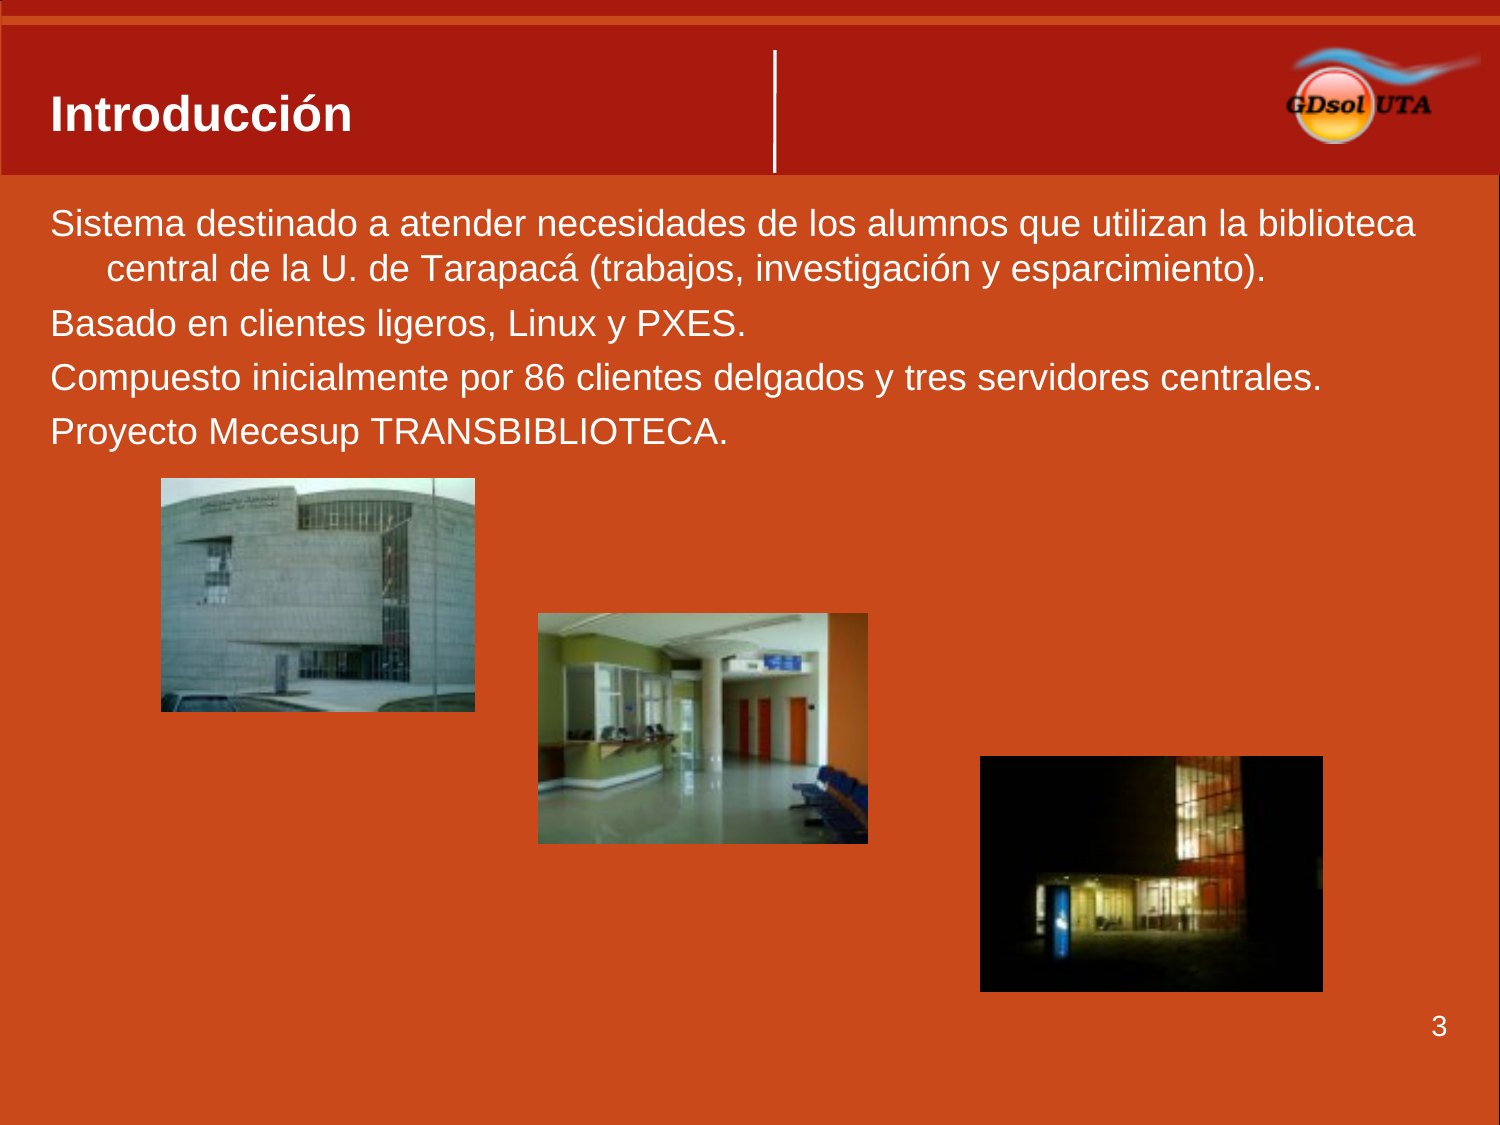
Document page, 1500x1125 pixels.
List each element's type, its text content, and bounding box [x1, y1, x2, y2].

picture [538, 613, 868, 844]
picture [1285, 45, 1481, 144]
picture [980, 756, 1323, 992]
title Introducción [50, 60, 751, 164]
list Sistema destinado a atender necesidades de los alumnos que utilizan la biblioteca central de la U. de Tarapacá (trabajos, investigación y esparcimiento). Basado en clientes ligeros, Linux y PXES. Compuesto inicialmente por 86 clientes delgados y tres servidores centrales. Proyecto Mecesup TRANSBIBLIOTECA. [50, 200, 1450, 988]
picture [161, 478, 475, 712]
